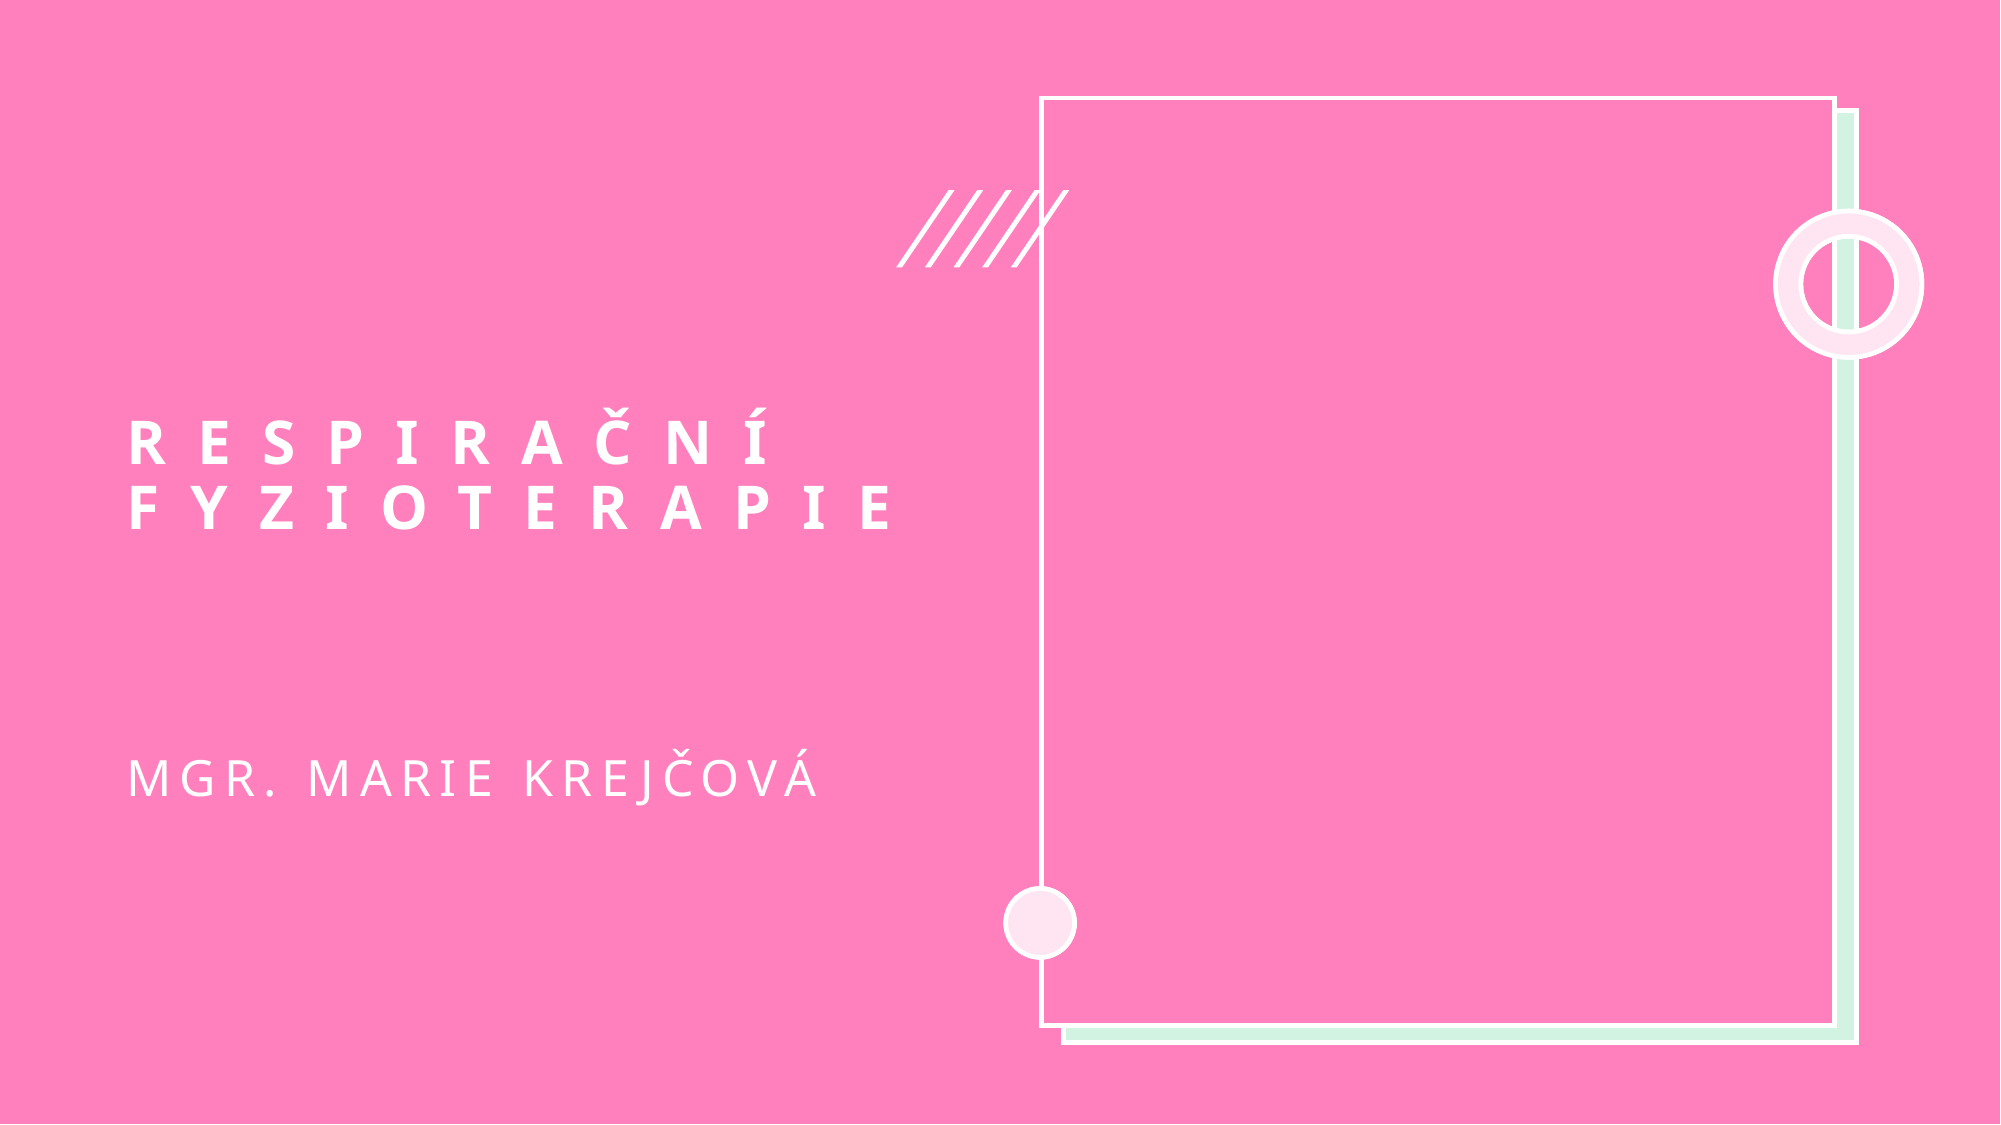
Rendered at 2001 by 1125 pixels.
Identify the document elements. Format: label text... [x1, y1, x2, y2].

subtitle Mgr. Marie Krejčová [111, 745, 914, 958]
title RESPIRAČNÍ FYZIOTERAPIE [111, 132, 914, 551]
text_box [0, 0, 2000, 1124]
picture [1074, 366, 1981, 907]
